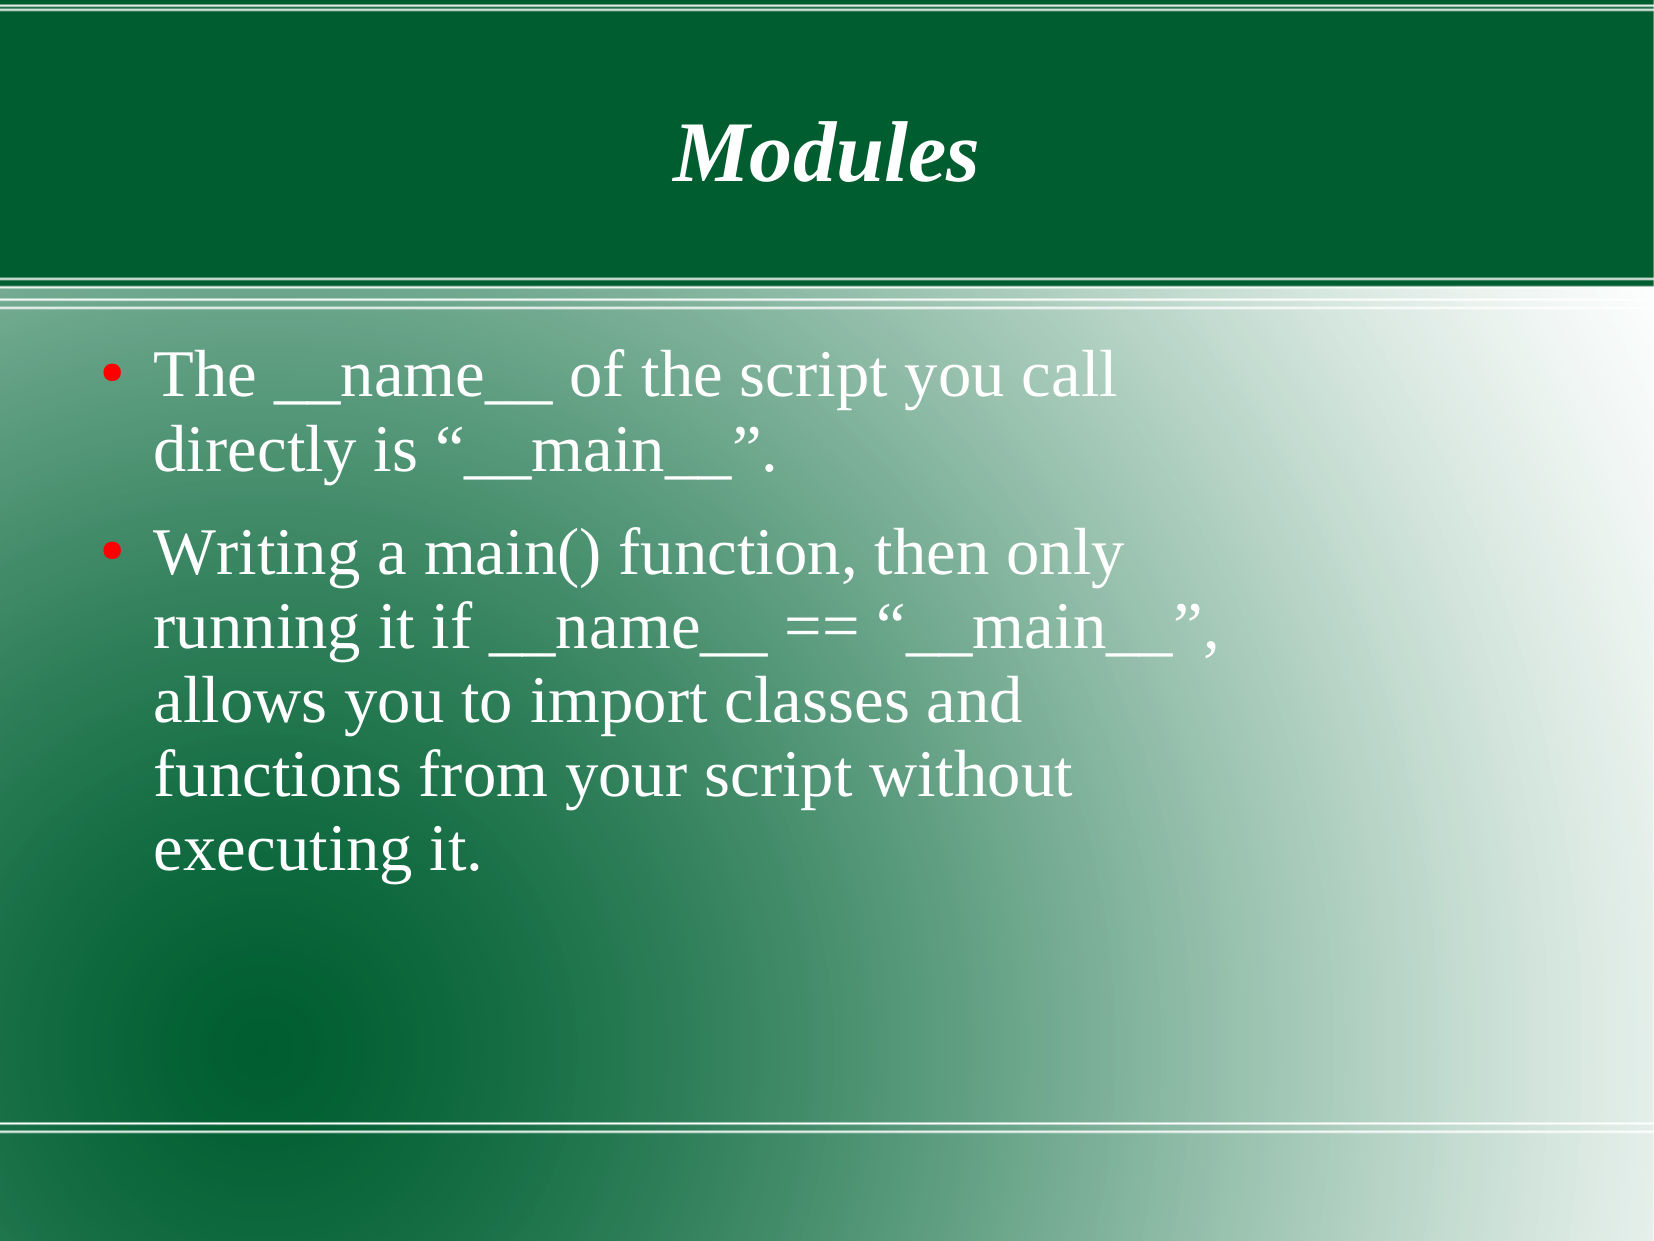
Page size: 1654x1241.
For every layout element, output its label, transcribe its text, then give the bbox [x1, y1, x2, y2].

list The __name__ of the script you call directly is “__main__”. Writing a main() function, then only running it if __name__ == “__main__”, allows you to import classes and functions from your script without executing it. [82, 337, 1571, 1156]
title Modules [82, 49, 1571, 257]
picture [0, 0, 1654, 1241]
